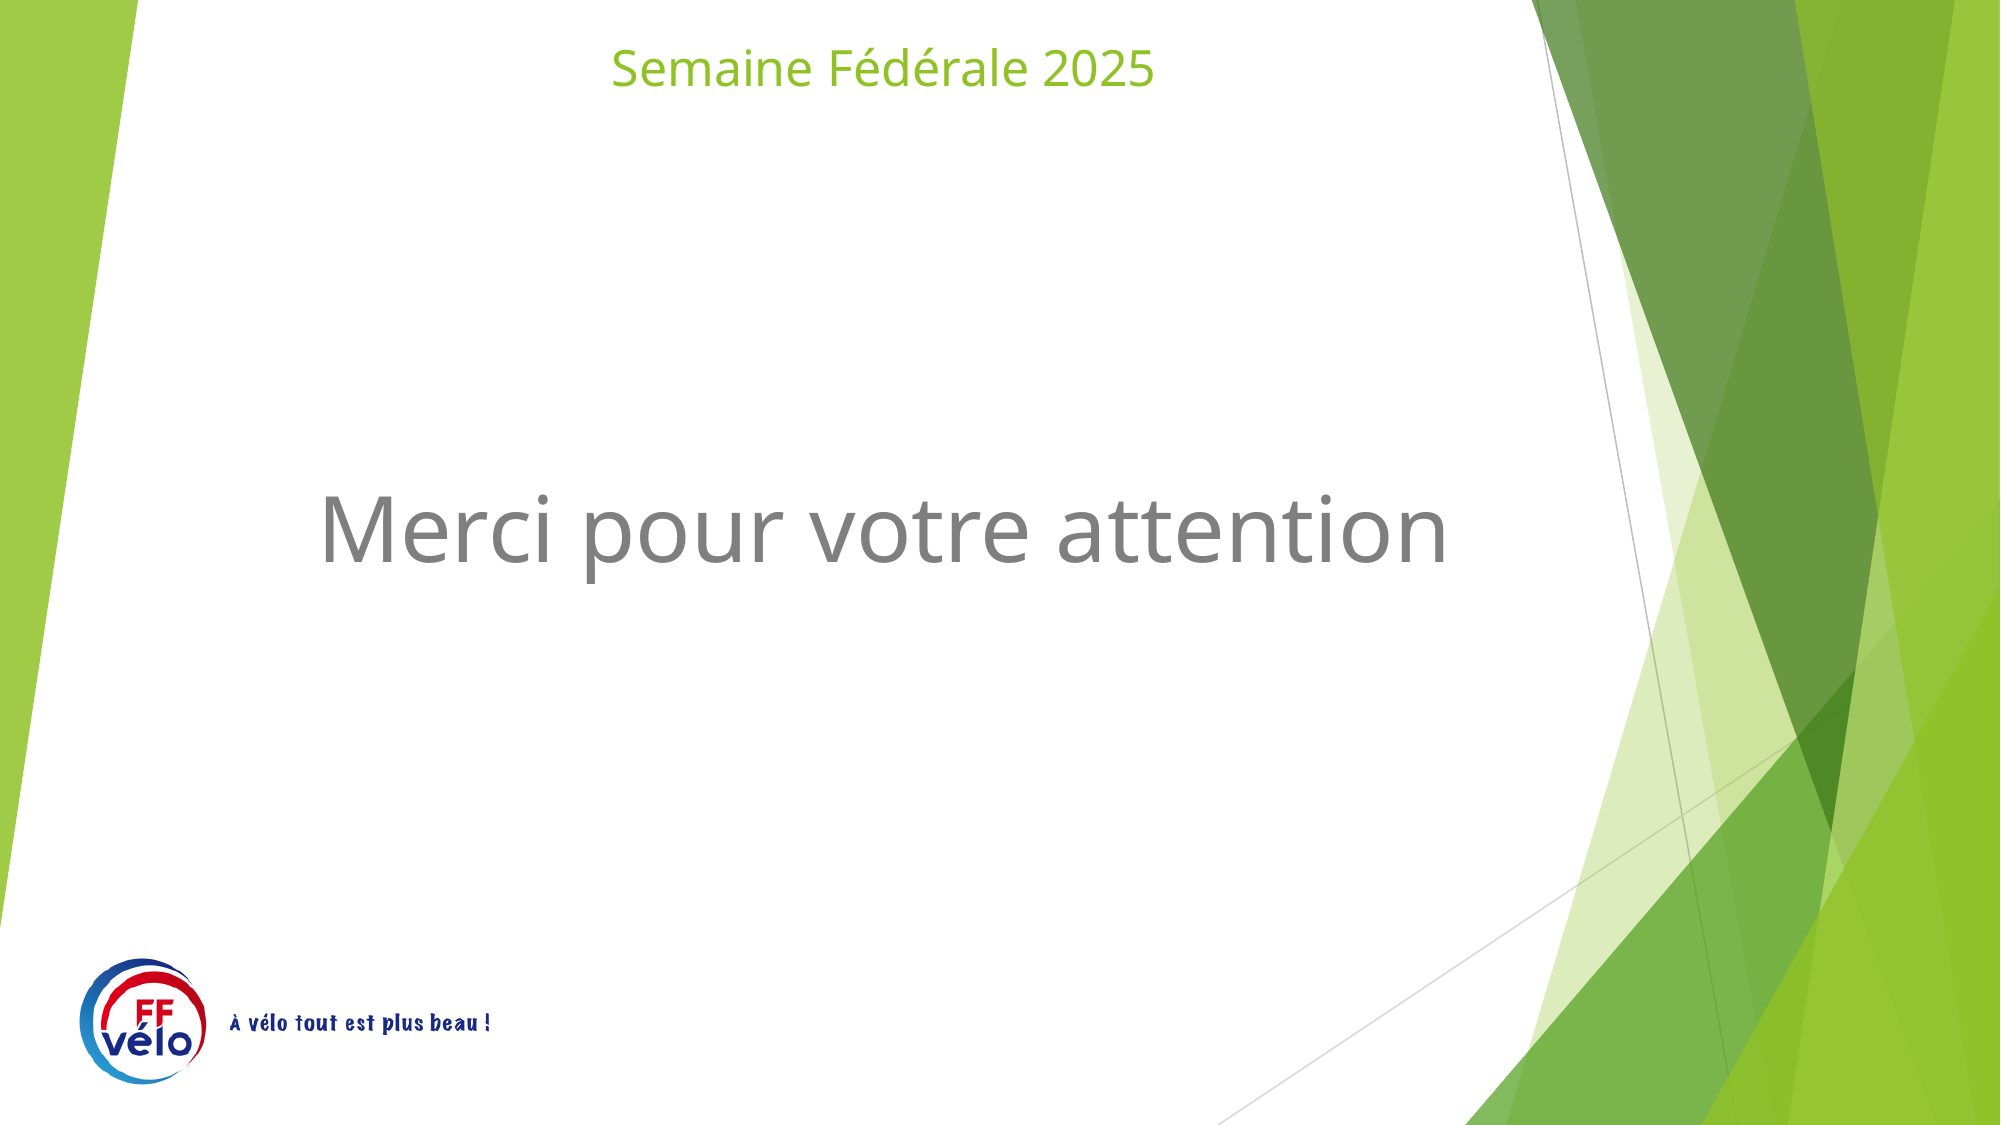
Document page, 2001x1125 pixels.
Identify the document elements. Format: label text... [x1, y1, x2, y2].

picture [78, 954, 504, 1088]
subtitle Merci pour votre attention [247, 462, 1522, 596]
title Semaine Fédérale 2025 [247, 15, 1522, 105]
